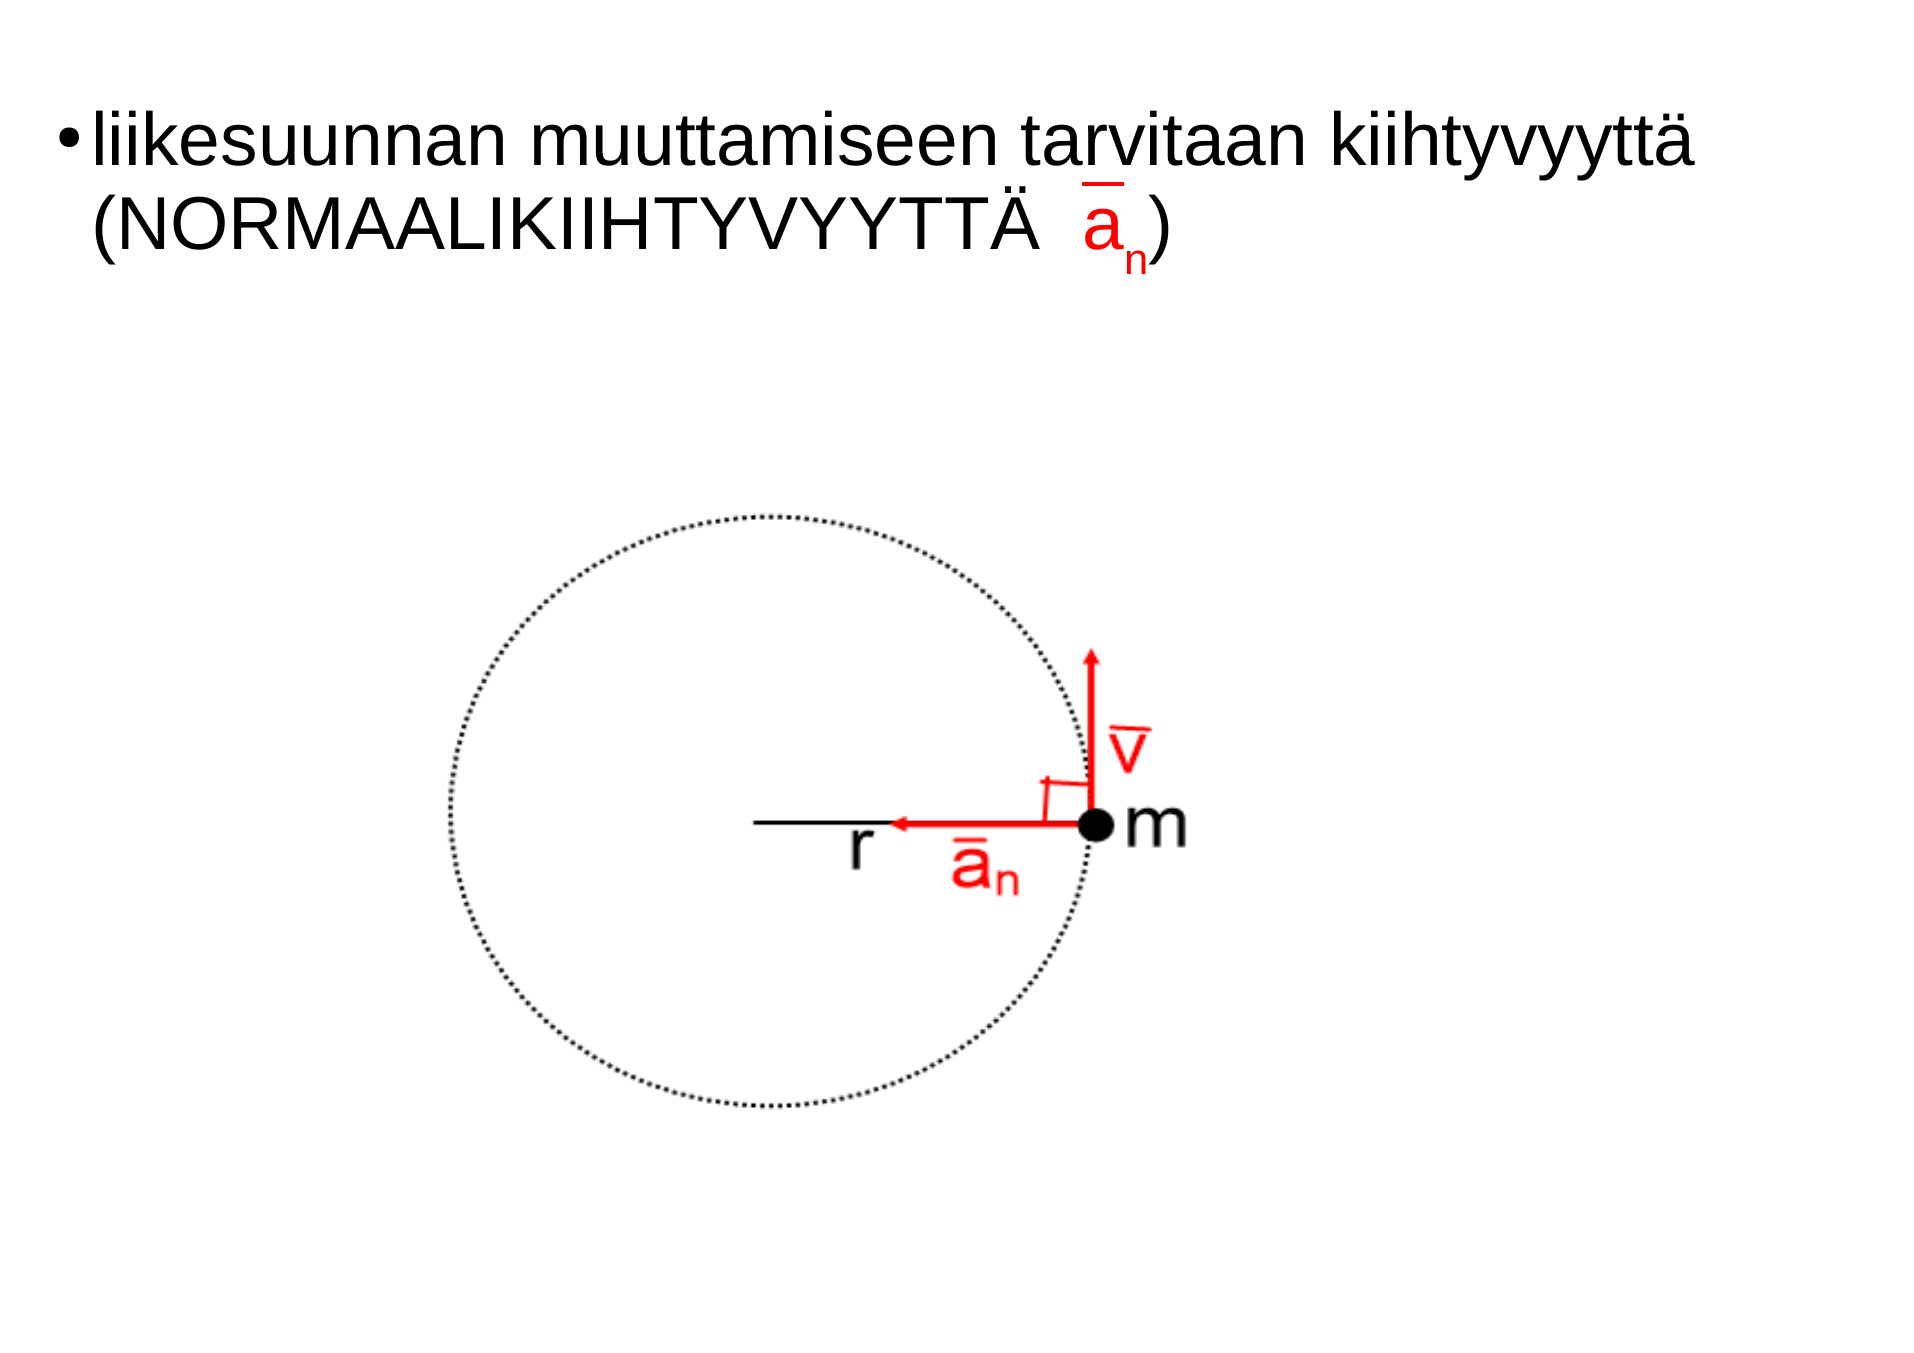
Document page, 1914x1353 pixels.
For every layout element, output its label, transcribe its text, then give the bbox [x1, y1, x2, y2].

picture [390, 441, 1254, 1176]
text_box liikesuunnan muuttamiseen tarvitaan kiihtyvyyttä (NORMAALIKIIHTYVYYTTÄ an) [40, 90, 1873, 401]
